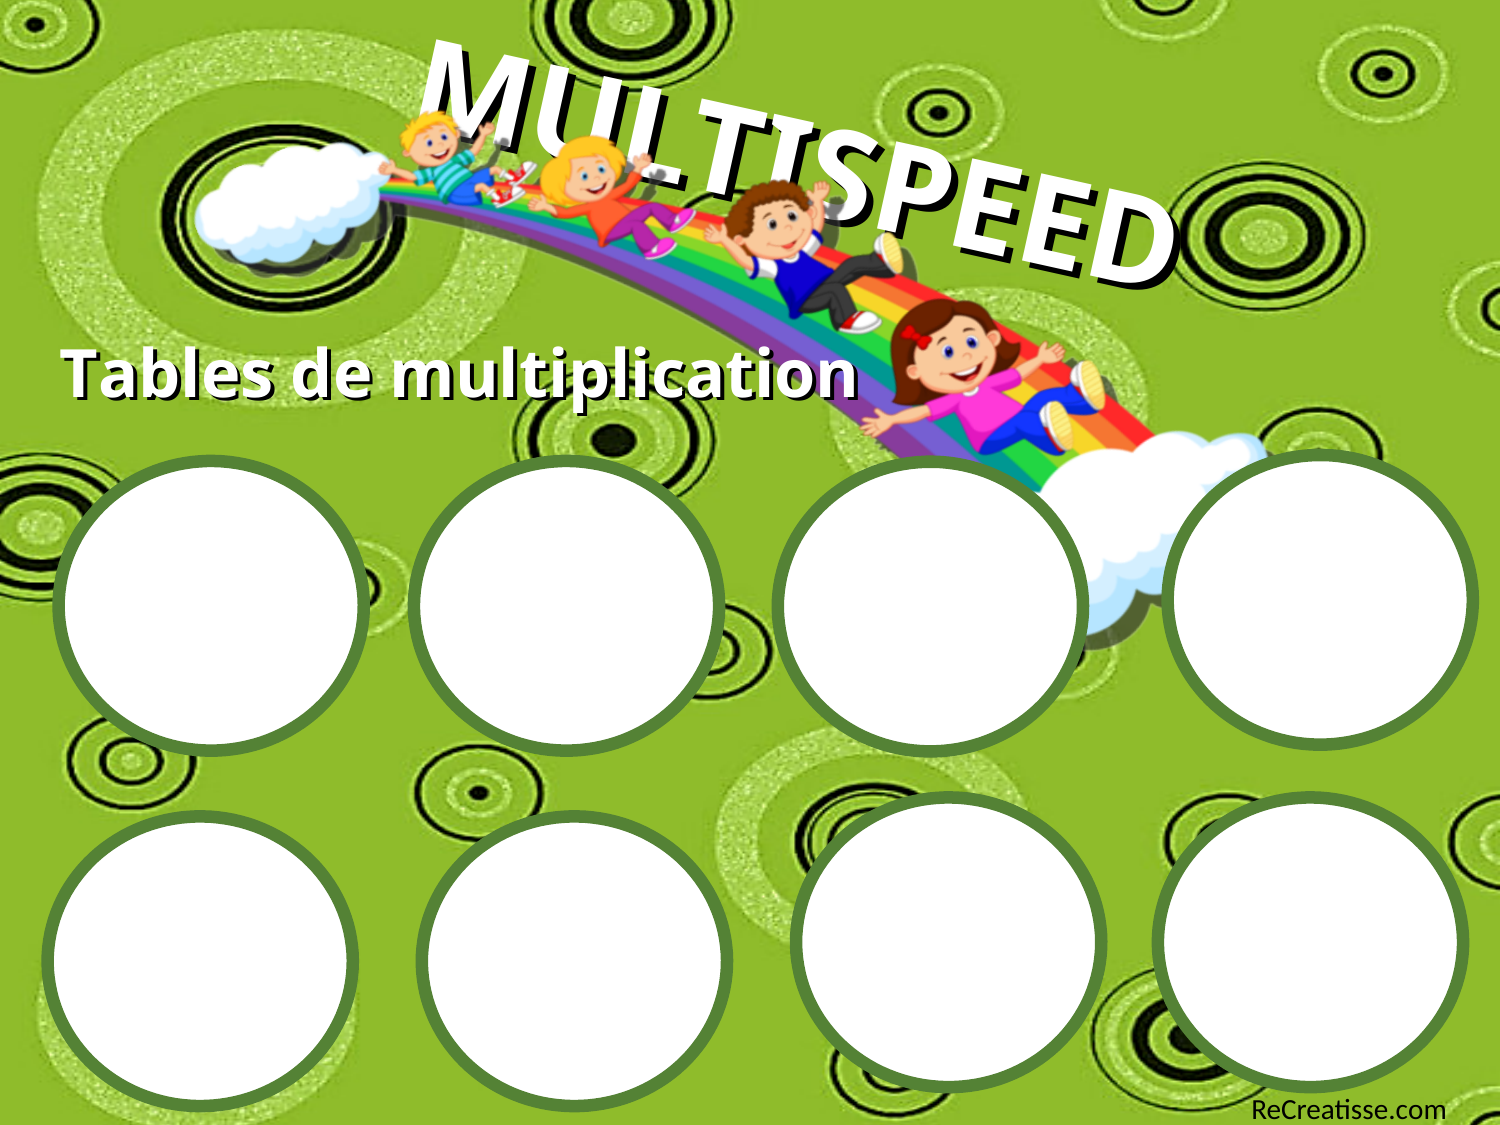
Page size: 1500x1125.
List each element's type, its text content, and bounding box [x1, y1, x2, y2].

text_box [1167, 455, 1473, 745]
text_box [1157, 797, 1464, 1088]
text_box Tables de multiplication [45, 323, 965, 418]
text_box ReCreatisse.com [1236, 1083, 1462, 1125]
text_box [777, 461, 1084, 752]
text_box MULTISPEED [1149, 153, 1214, 262]
text_box [421, 816, 728, 1107]
text_box [58, 460, 364, 751]
text_box [47, 816, 353, 1107]
text_box [413, 460, 720, 751]
text_box MULTISPEED [395, 0, 584, 103]
picture [0, 0, 1500, 1125]
text_box [796, 797, 1102, 1088]
